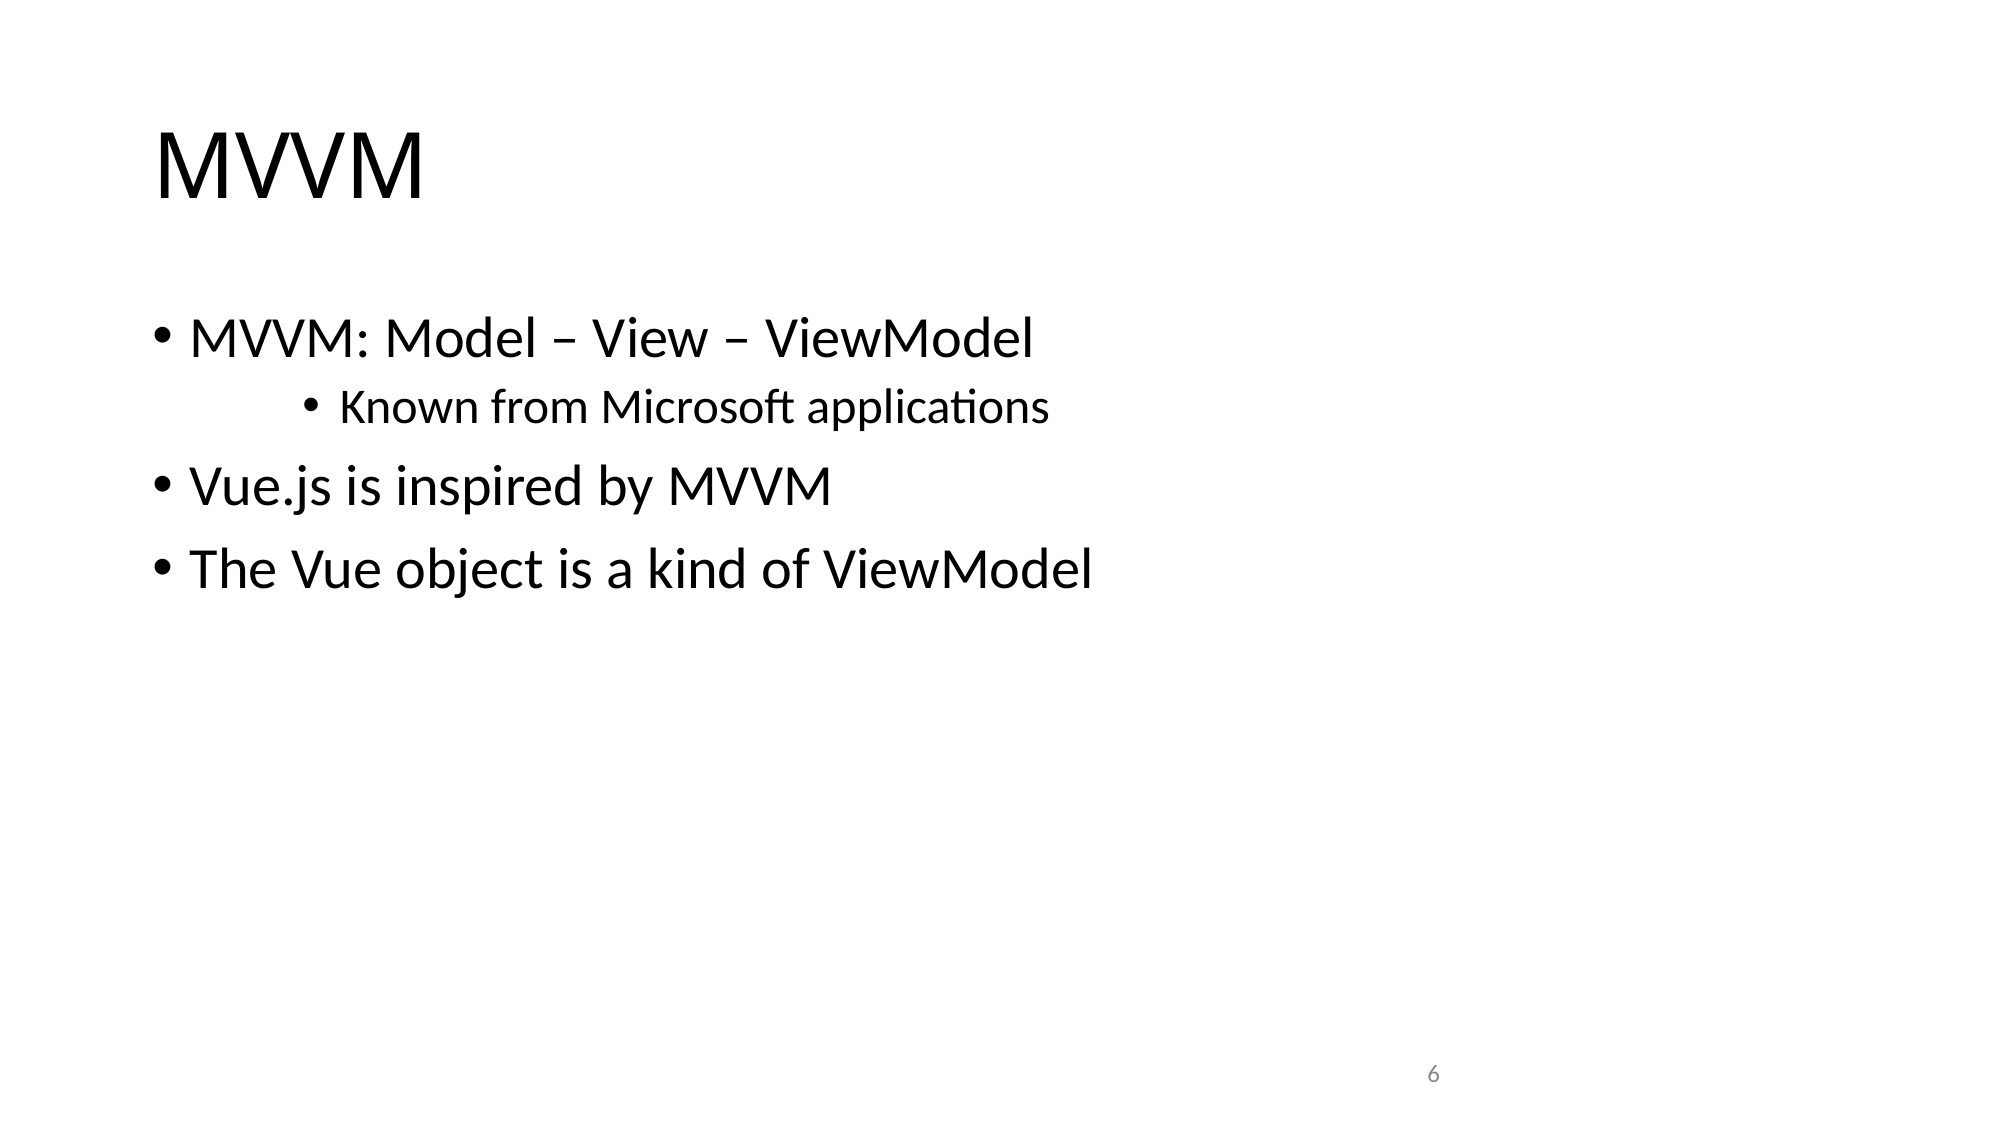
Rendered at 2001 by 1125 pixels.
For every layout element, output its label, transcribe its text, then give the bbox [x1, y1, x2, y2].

list MVVM: Model – View – ViewModel Known from Microsoft applications Vue.js is inspired by MVVM The Vue object is a kind of ViewModel [137, 299, 1863, 1014]
text_box [1412, 1042, 1863, 1103]
title MVVM [137, 59, 1863, 278]
